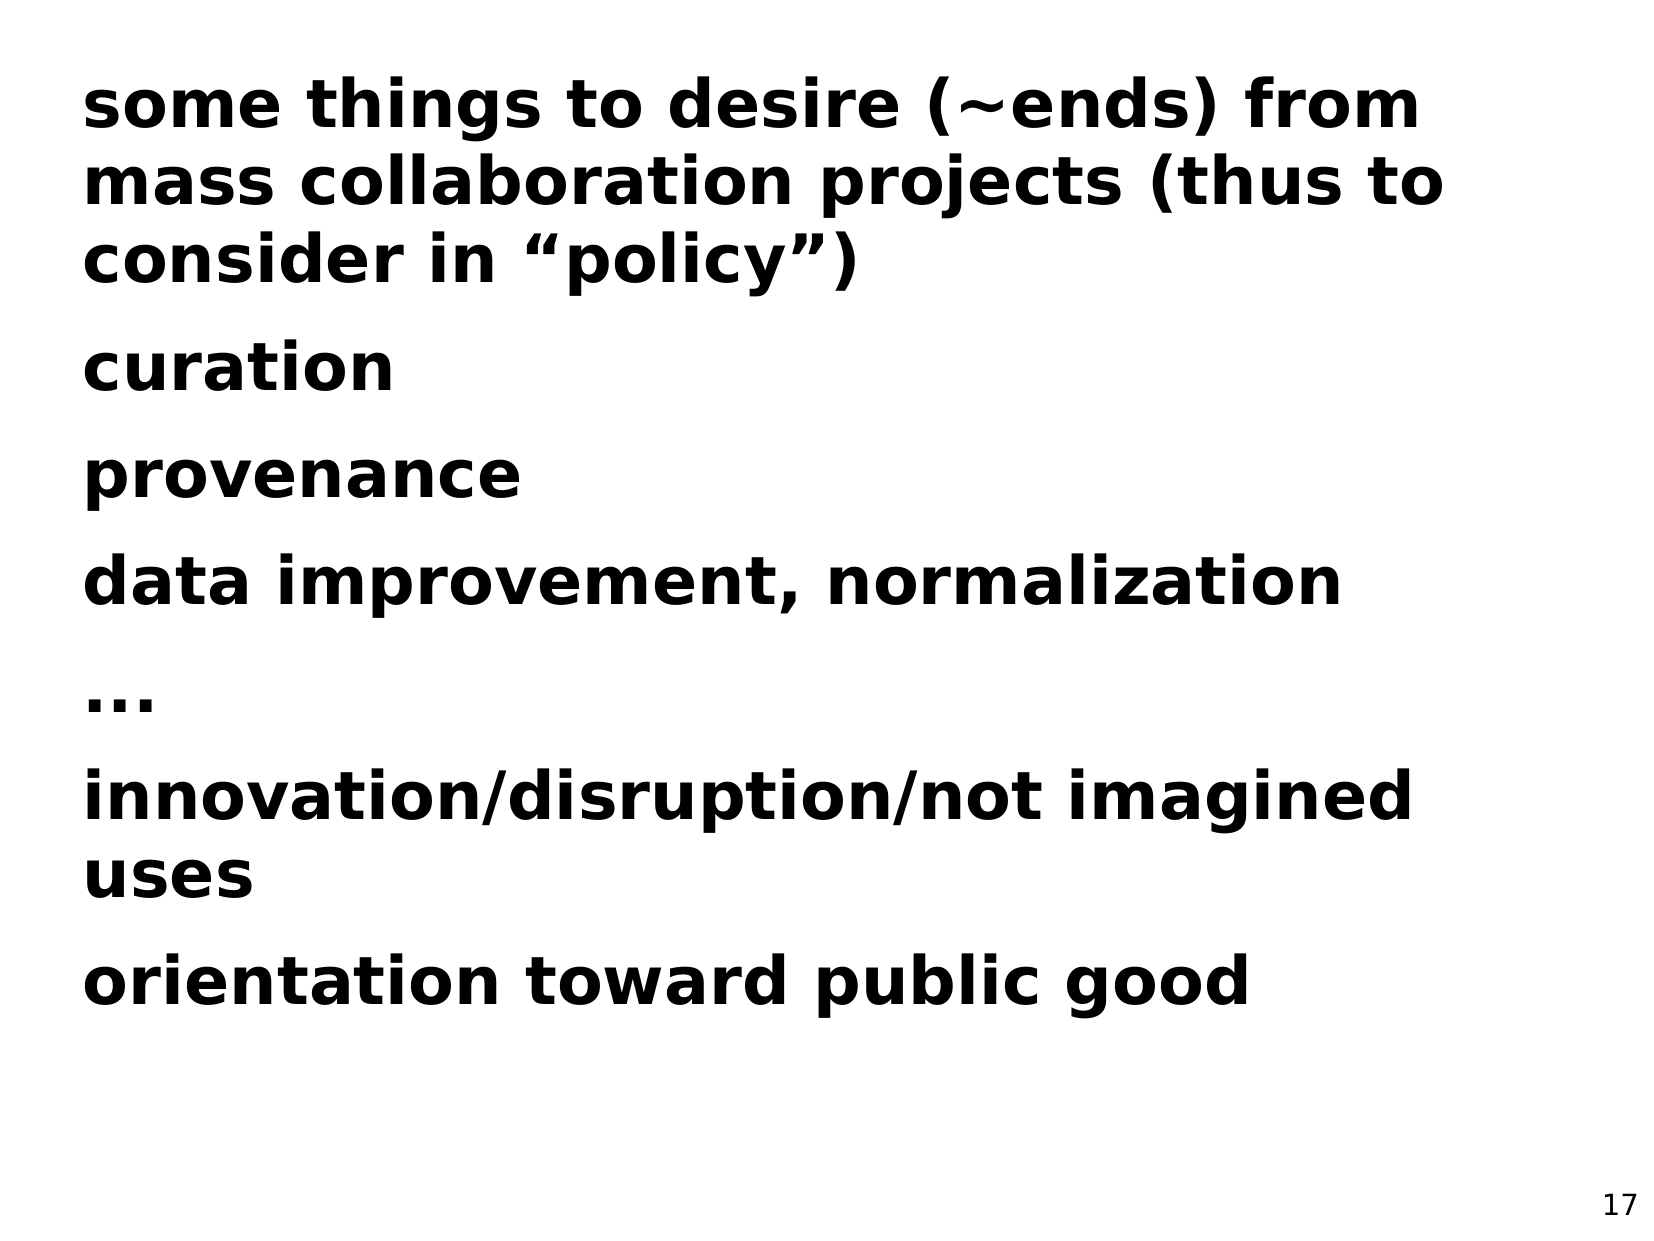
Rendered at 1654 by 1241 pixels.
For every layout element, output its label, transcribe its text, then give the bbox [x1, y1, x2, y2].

list some things to desire (~ends) from mass collaboration projects (thus to consider in “policy”) curation provenance data improvement, normalization ... innovation/disruption/not imagined uses orientation toward public good [82, 65, 1571, 1128]
